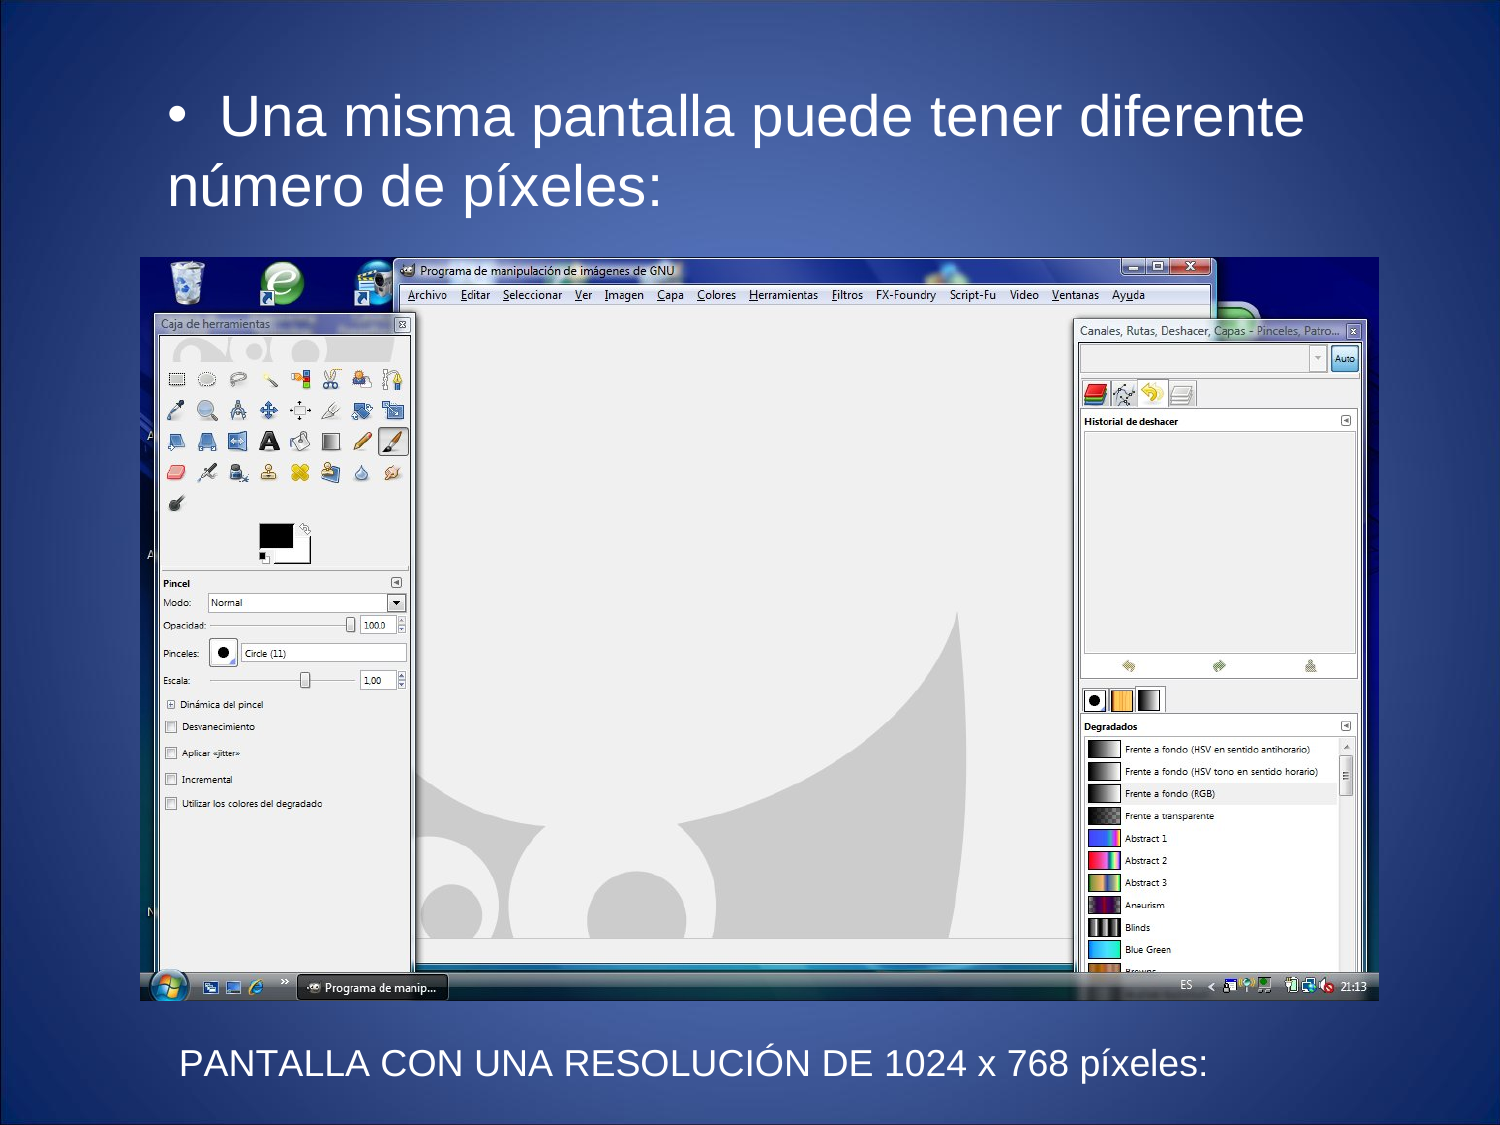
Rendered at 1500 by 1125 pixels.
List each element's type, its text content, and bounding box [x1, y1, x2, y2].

picture [0, 0, 1500, 1125]
text_box PANTALLA CON UNA RESOLUCIÓN DE 1024 x 768 píxeles: [164, 1031, 1337, 1092]
text_box Una misma pantalla puede tener diferente número de píxeles: [152, 70, 1395, 226]
